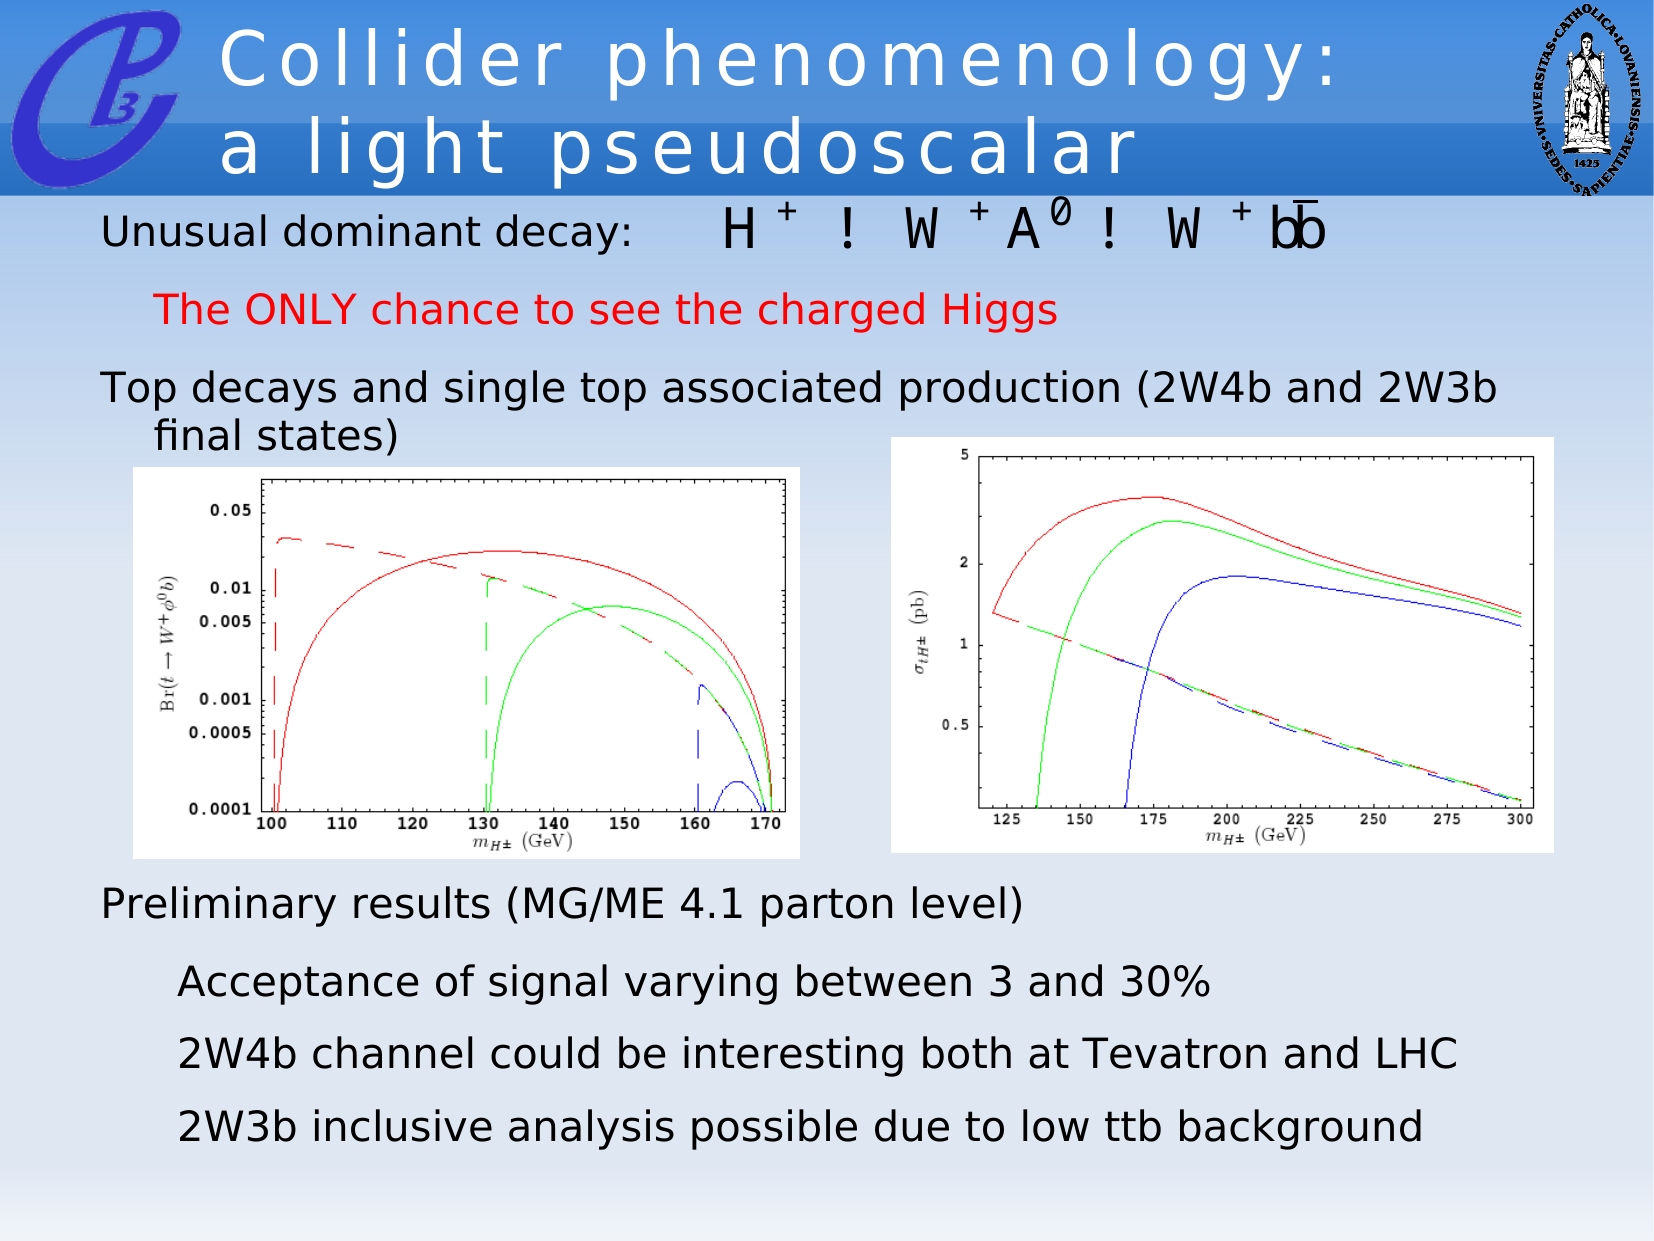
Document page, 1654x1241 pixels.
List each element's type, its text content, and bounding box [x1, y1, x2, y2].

title Collider phenomenology: a light pseudoscalar [218, 16, 1501, 191]
list Unusual dominant decay: The ONLY chance to see the charged Higgs Top decays and single top associated production (2W4b and 2W3b final states) Preliminary results (MG/ME 4.1 parton level) Acceptance of signal varying between 3 and 30% 2W4b channel could be interesting both at Tevatron and LHC 2W3b inclusive analysis possible due to low ttb background [82, 207, 1571, 1151]
picture [0, 0, 1654, 1241]
